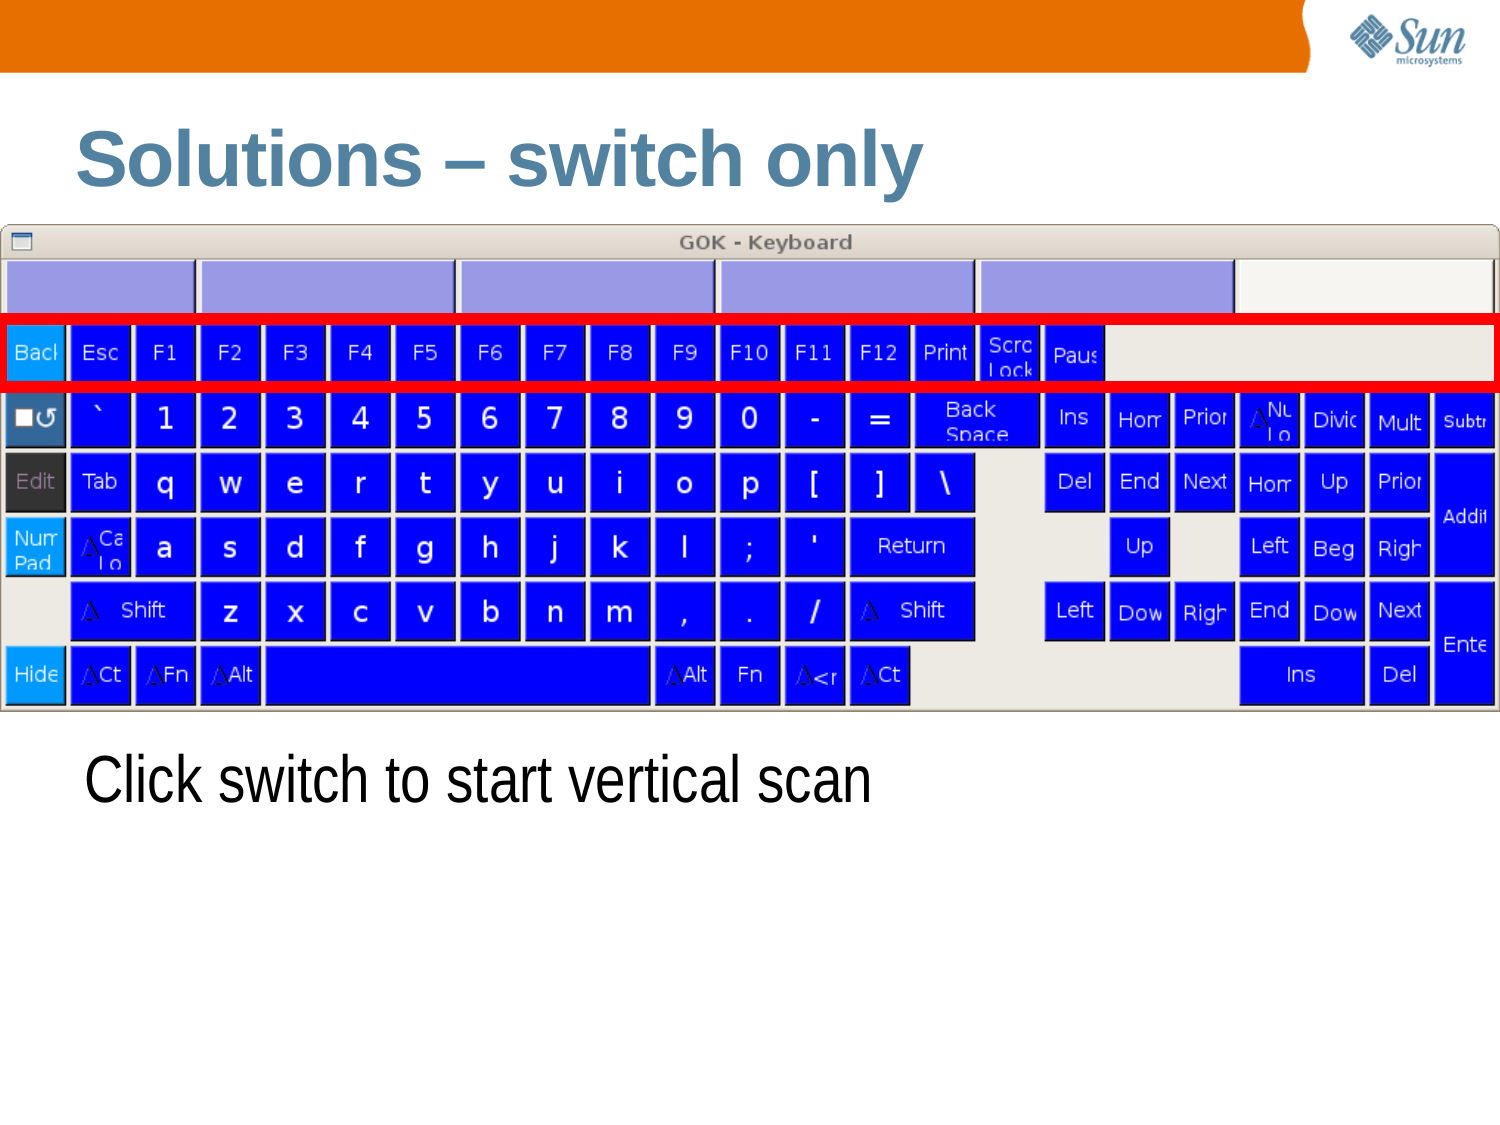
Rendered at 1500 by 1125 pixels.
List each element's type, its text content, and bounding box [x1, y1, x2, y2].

picture [7, 325, 1494, 381]
picture [0, 393, 1500, 712]
title Solutions – switch only [75, 122, 1438, 224]
picture [0, 0, 1500, 75]
list Click switch to start vertical scan [64, 750, 1402, 1016]
picture [0, 224, 1500, 313]
